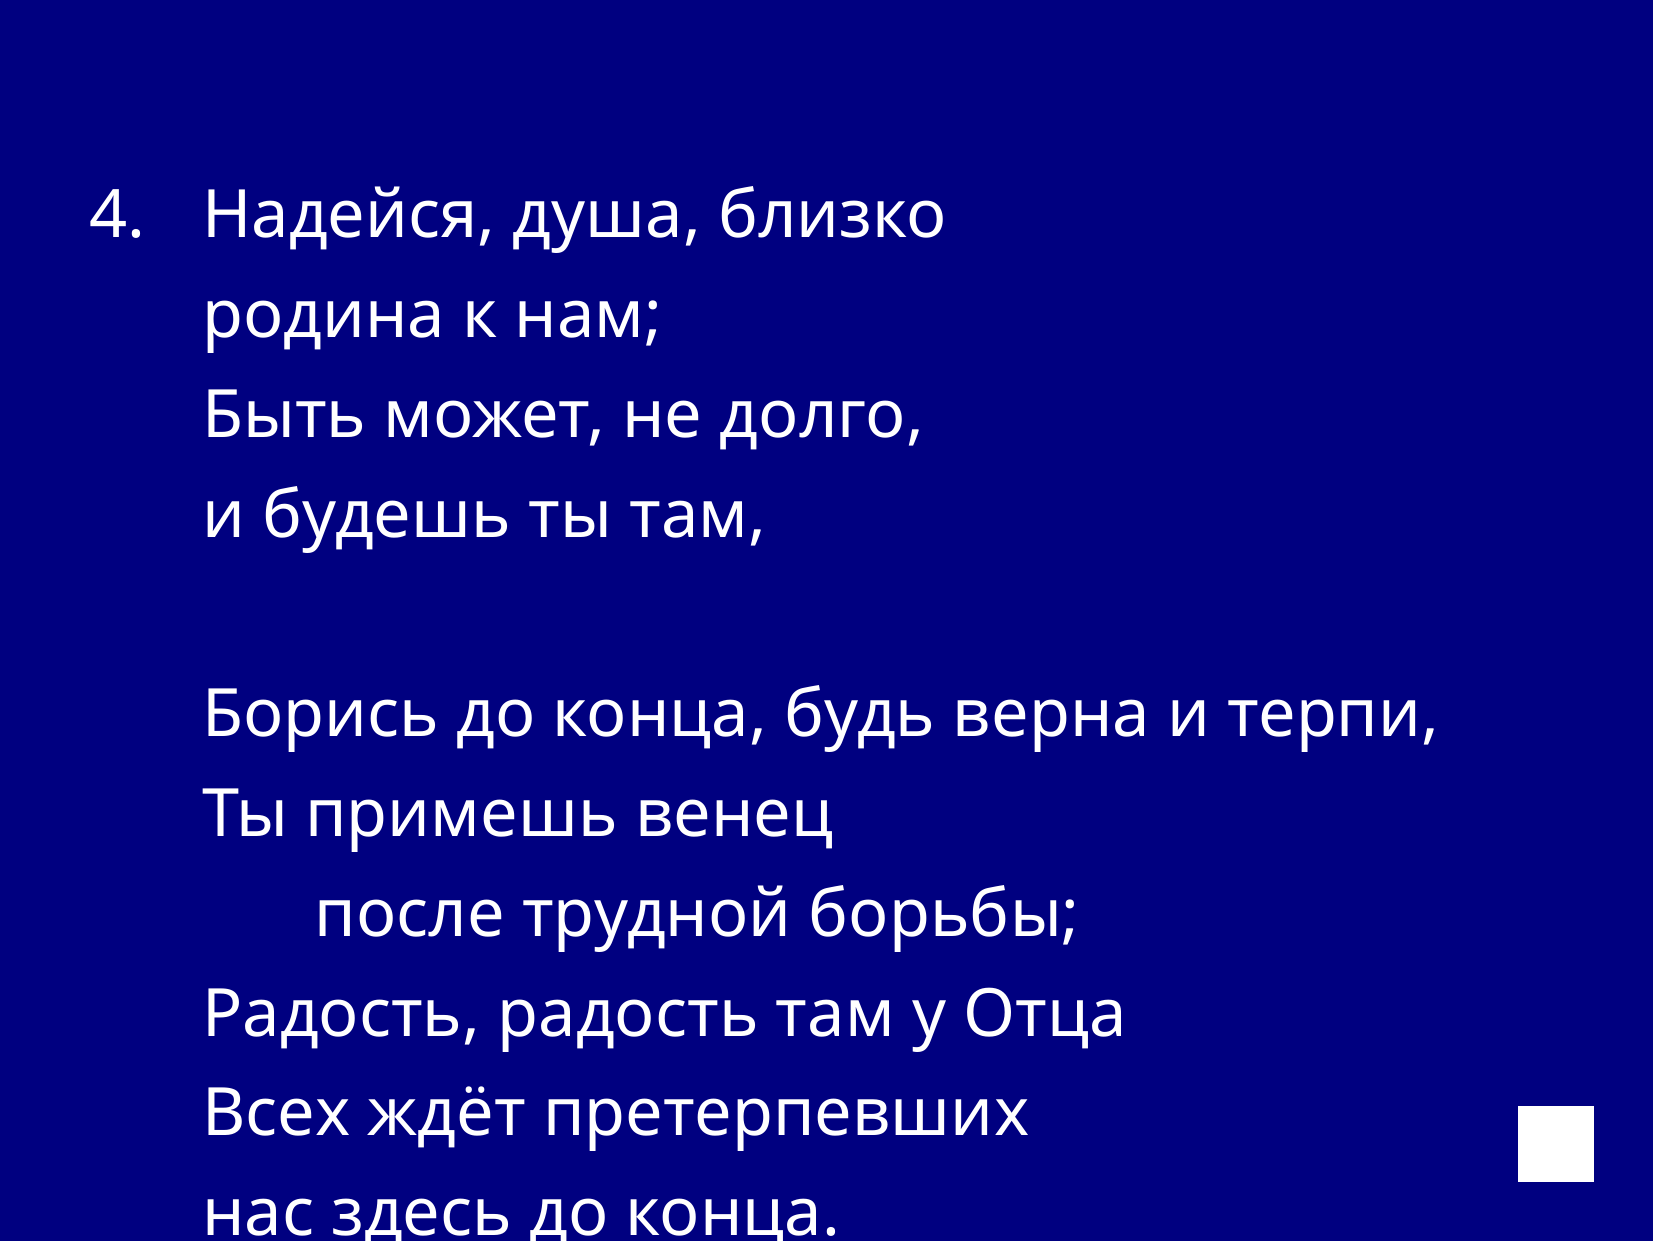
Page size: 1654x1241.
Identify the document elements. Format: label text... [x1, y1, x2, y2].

text_box [1518, 1106, 1594, 1182]
text_box 4. Надейся, душа, близко родина к нам; Быть может, не долго, и будешь ты там, Борись до конца, будь верна и терпи, Ты примешь венец после трудной борьбы; Радость, радость там у Отца Всех ждёт претерпевших нас здесь до конца. [75, 150, 1576, 1163]
